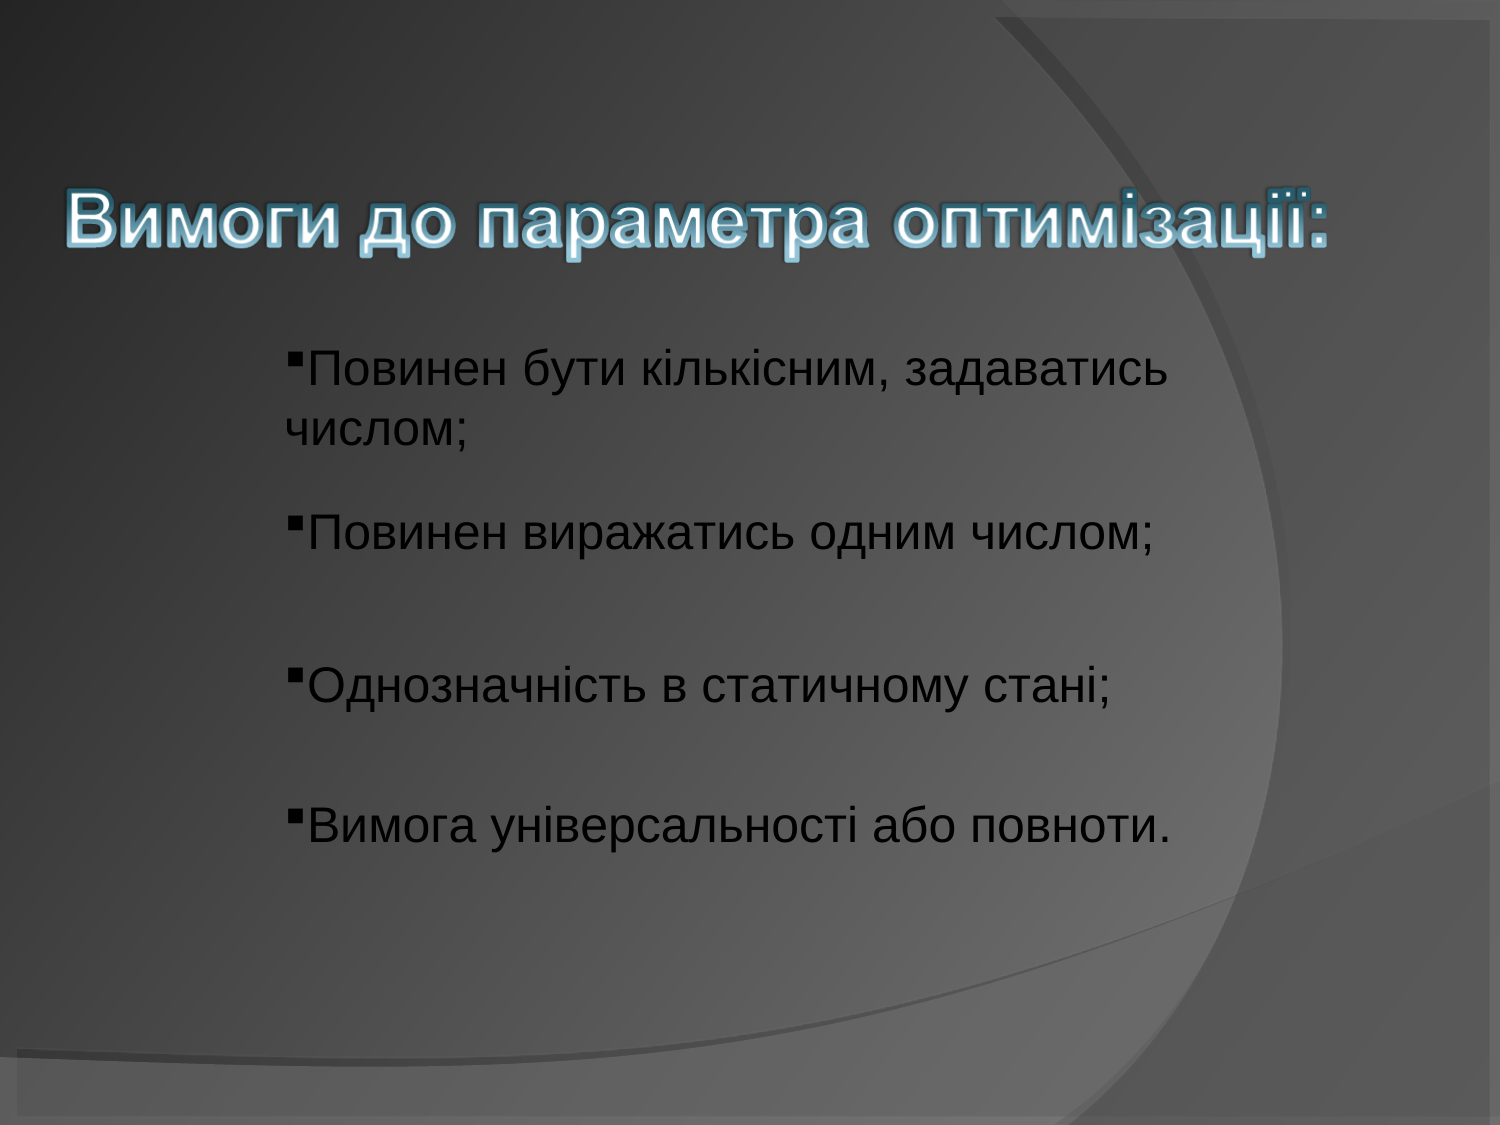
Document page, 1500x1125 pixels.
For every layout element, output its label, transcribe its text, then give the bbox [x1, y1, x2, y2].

text_box Повинен виражатись одним числом; [269, 492, 1172, 568]
text_box Вимога універсальності або повноти. [269, 785, 1207, 861]
text_box Однозначність в статичному стані; [269, 644, 1161, 720]
text_box Повинен бути кількісним, задаватись числом; [269, 328, 1325, 464]
picture [12, 143, 1379, 272]
